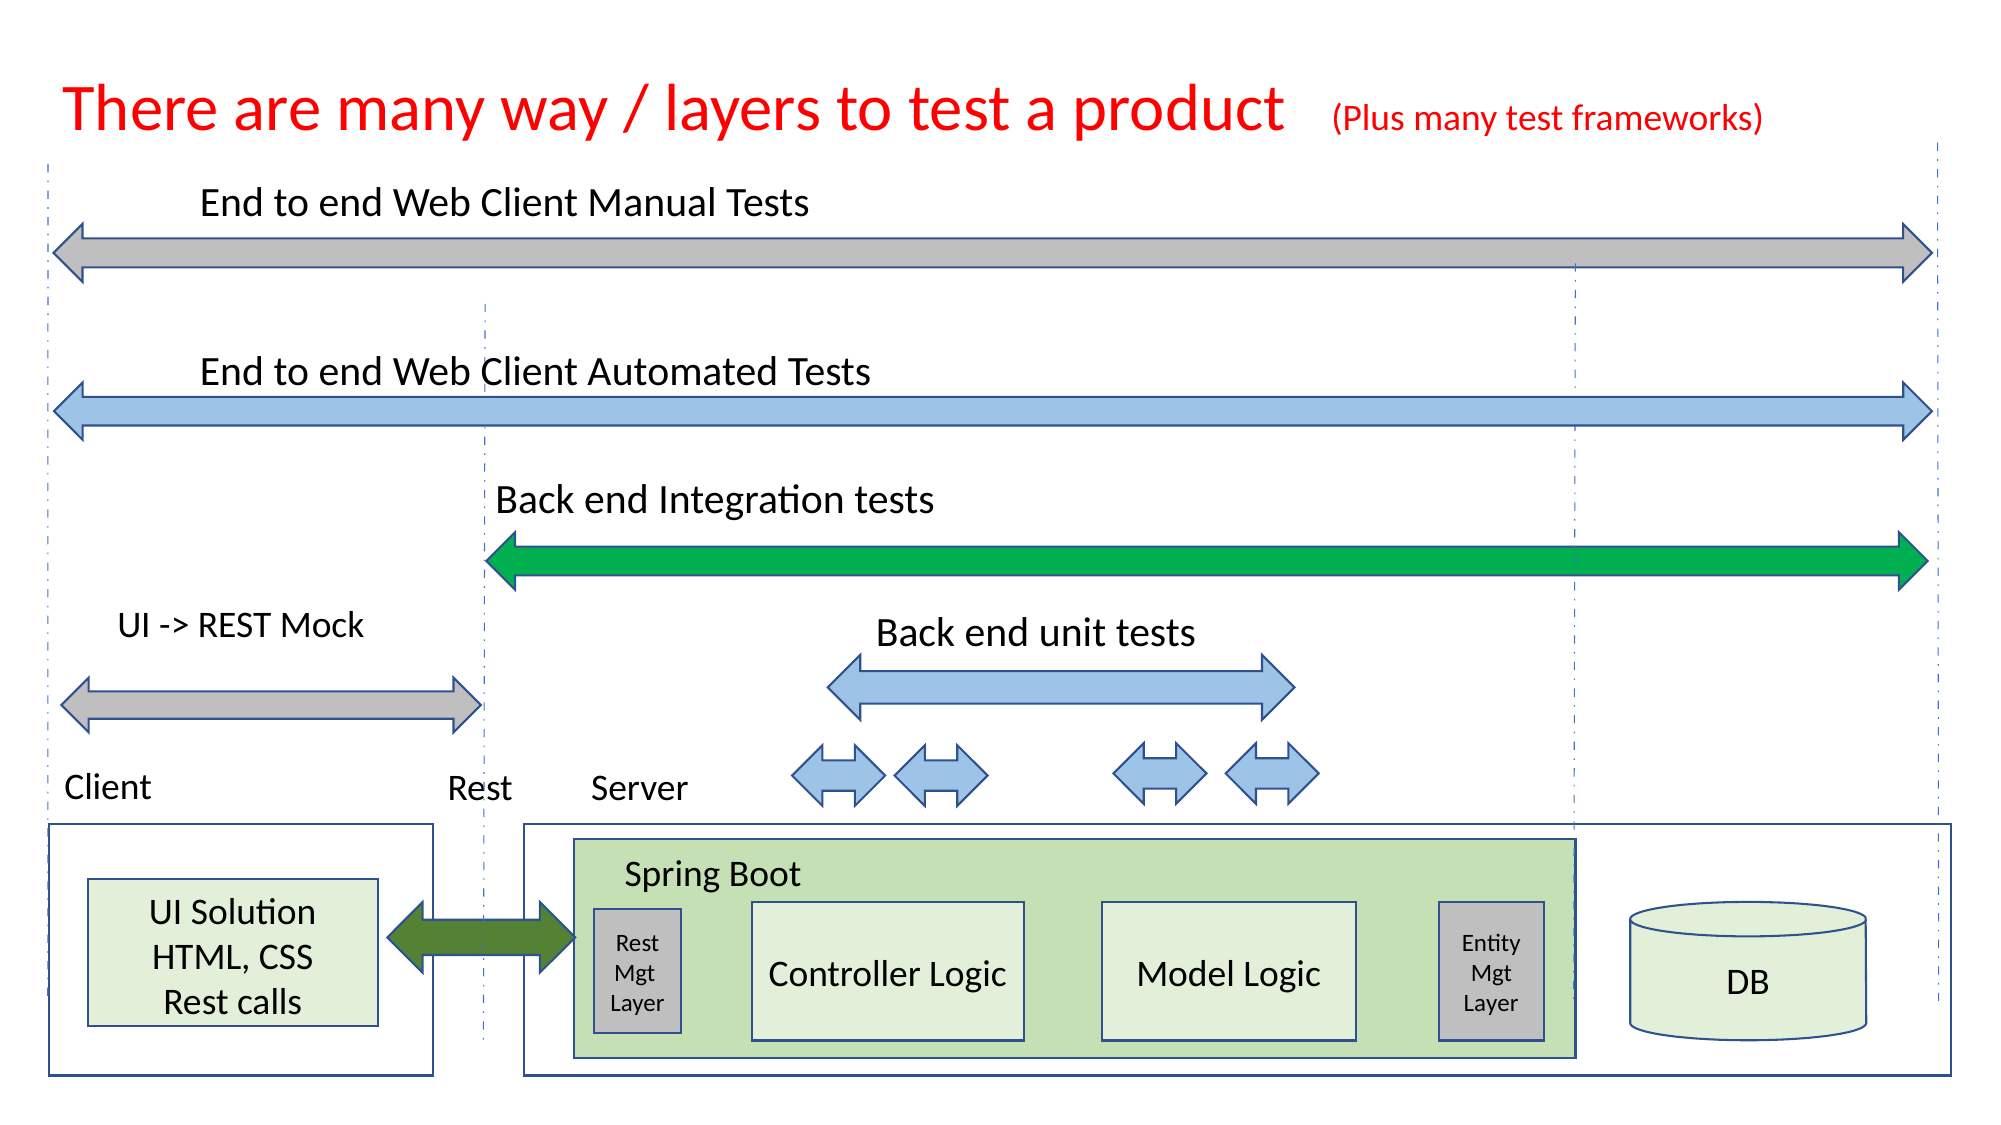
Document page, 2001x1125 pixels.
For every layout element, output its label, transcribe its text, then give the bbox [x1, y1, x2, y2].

text_box UI Solution HTML, CSS Rest calls [88, 879, 378, 1026]
text_box Rest [432, 755, 529, 817]
text_box Spring Boot [609, 841, 819, 902]
text_box [387, 839, 1575, 1058]
text_box [486, 532, 1928, 590]
text_box There are many way / layers to test a product (Plus many test frameworks) [47, 56, 1977, 153]
text_box Model Logic [1102, 902, 1356, 1040]
text_box [53, 223, 1932, 282]
text_box Entity Mgt Layer [1439, 902, 1544, 1040]
text_box Back end Integration tests [480, 464, 955, 531]
text_box [53, 382, 1932, 440]
text_box End to end Web Client Automated Tests [184, 336, 893, 402]
text_box DB [1630, 901, 1867, 1041]
text_box Client [49, 754, 169, 816]
text_box [61, 677, 481, 733]
text_box [1225, 743, 1319, 804]
text_box Back end unit tests [860, 597, 1215, 663]
text_box Controller Logic [752, 902, 1024, 1040]
text_box Rest Mgt Layer [594, 909, 681, 1033]
text_box UI -> REST Mock [102, 592, 383, 654]
text_box [827, 654, 1295, 720]
text_box [894, 745, 988, 806]
text_box Server [575, 755, 705, 817]
text_box End to end Web Client Manual Tests [184, 167, 831, 233]
text_box [1113, 743, 1207, 804]
text_box [792, 745, 886, 806]
